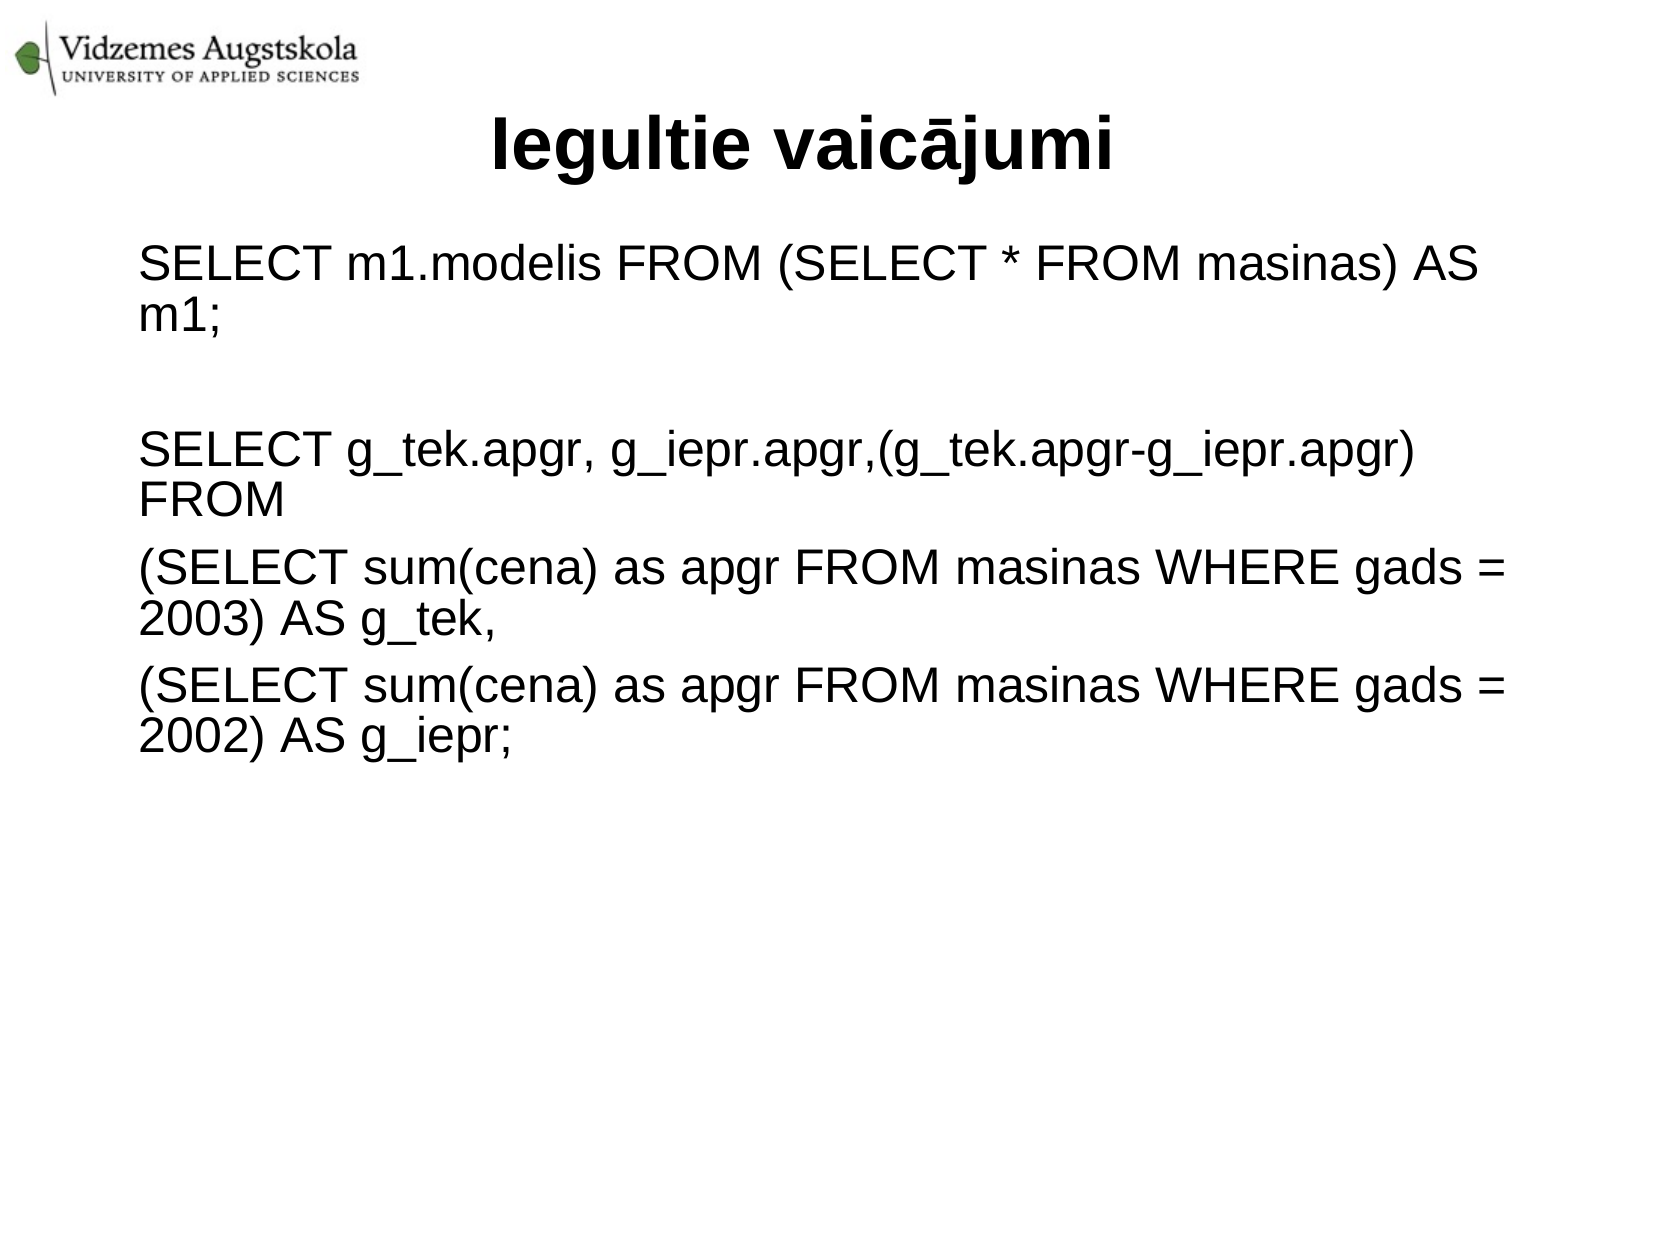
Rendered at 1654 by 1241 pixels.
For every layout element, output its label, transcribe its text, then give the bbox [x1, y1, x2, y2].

picture [5, 2, 368, 113]
list SELECT m1.modelis FROM (SELECT * FROM masinas) AS m1; SELECT g_tek.apgr, g_iepr.apgr,(g_tek.apgr-g_iepr.apgr) FROM (SELECT sum(cena) as apgr FROM masinas WHERE gads = 2003) AS g_tek, (SELECT sum(cena) as apgr FROM masinas WHERE gads = 2002) AS g_iepr; [82, 236, 1569, 1107]
title Iegultie vaicājumi [94, 103, 1512, 188]
